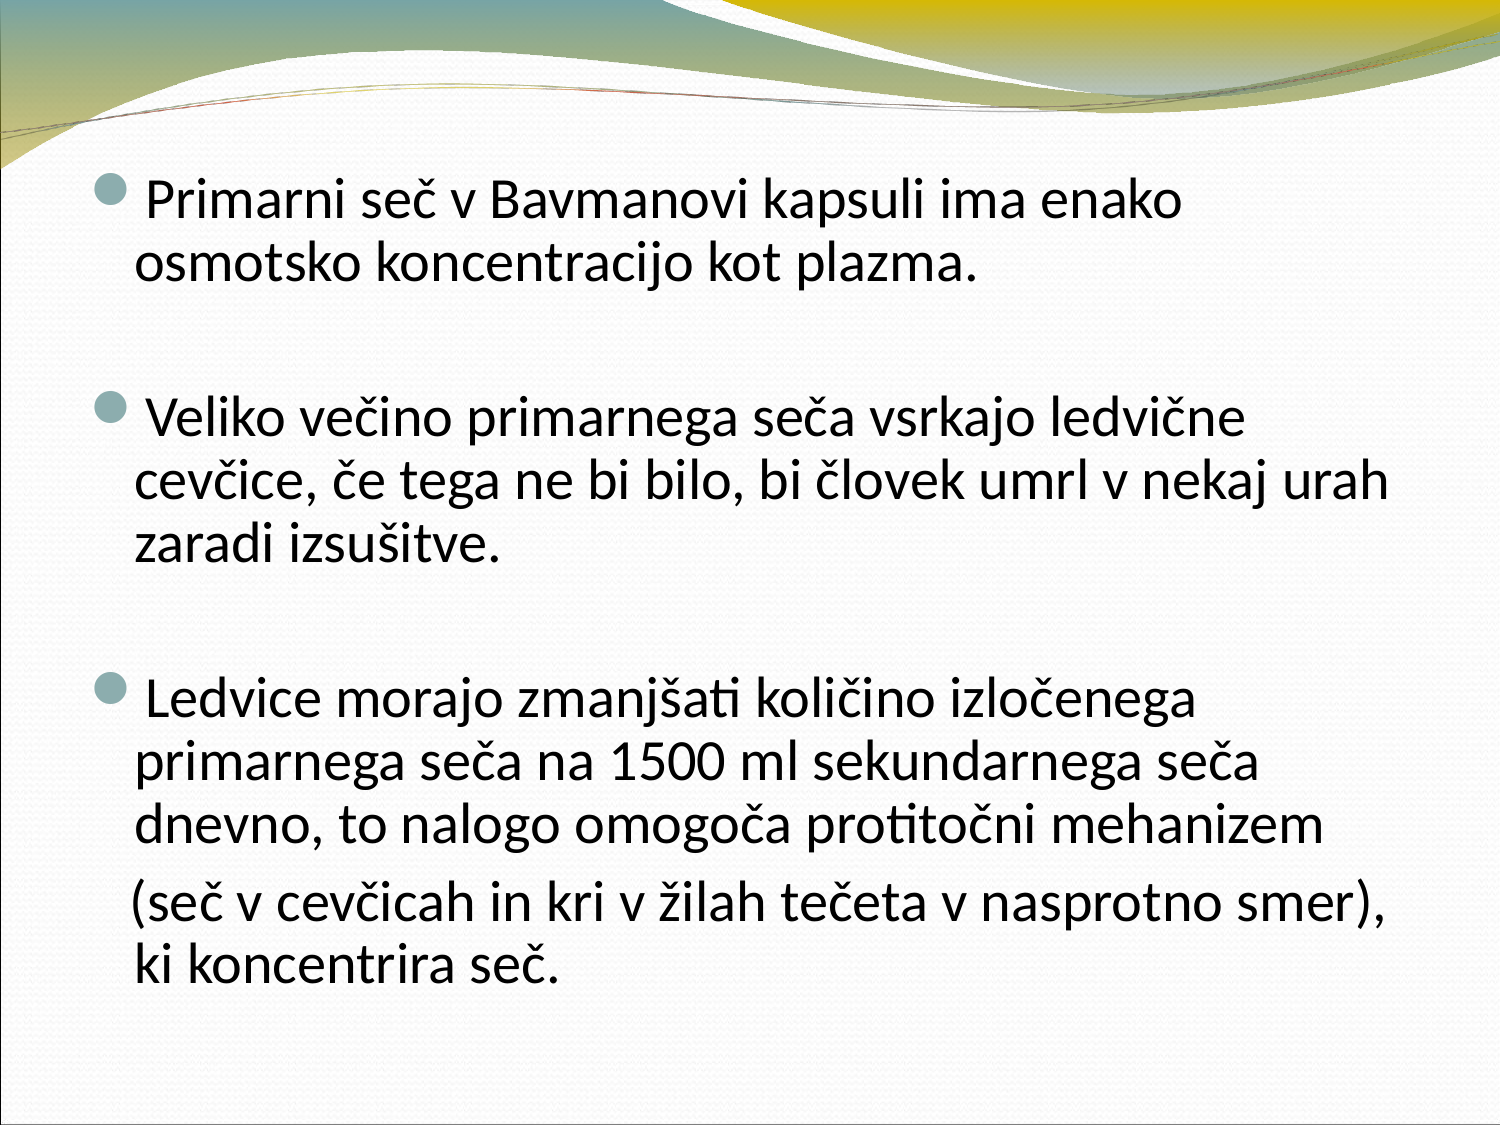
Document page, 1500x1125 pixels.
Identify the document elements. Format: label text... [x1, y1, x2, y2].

text_box Primarni seč v Bavmanovi kapsuli ima enako osmotsko koncentracijo kot plazma. Veliko večino primarnega seča vsrkajo ledvične cevčice, če tega ne bi bilo, bi človek umrl v nekaj urah zaradi izsušitve. Ledvice morajo zmanjšati količino izločenega primarnega seča na 1500 ml sekundarnega seča dnevno, to nalogo omogoča protitočni mehanizem (seč v cevčicah in kri v žilah tečeta v nasprotno smer), ki koncentrira seč. [74, 160, 1425, 1005]
picture [0, 0, 1500, 1125]
